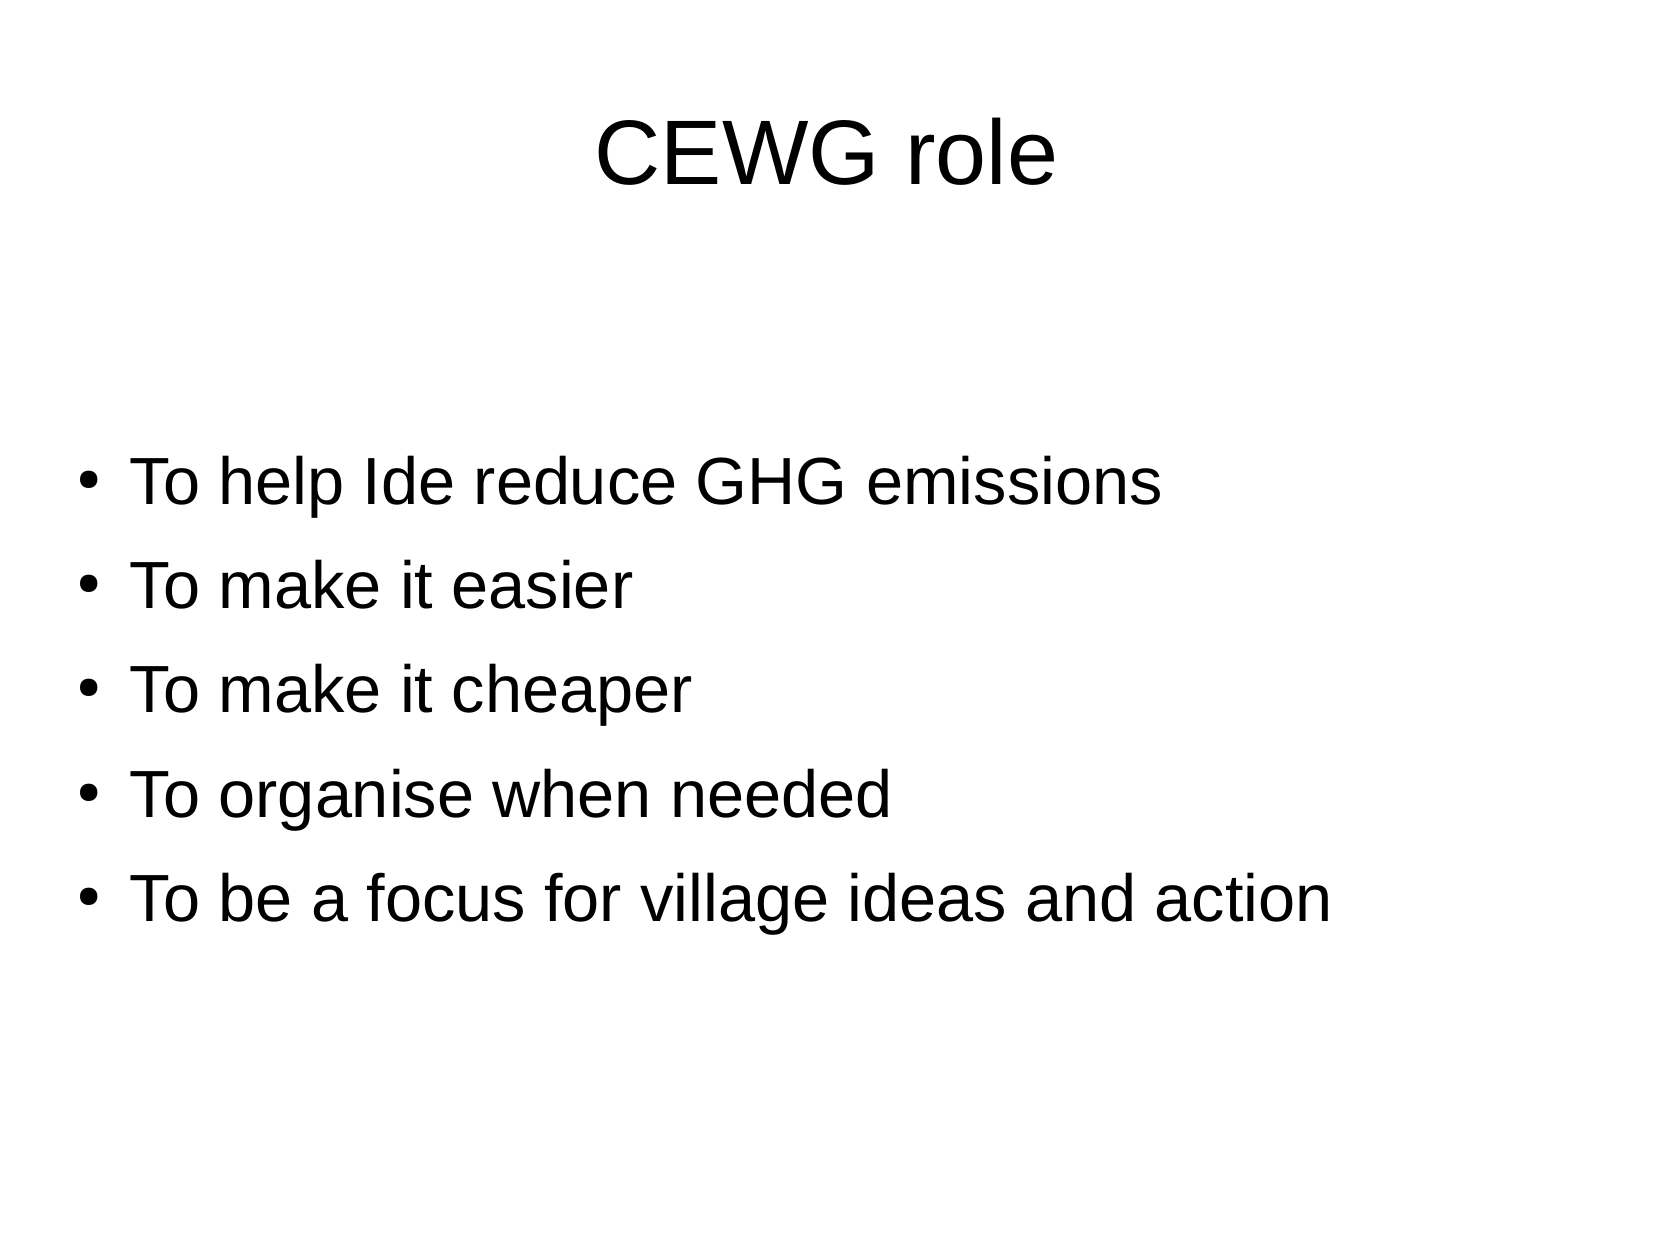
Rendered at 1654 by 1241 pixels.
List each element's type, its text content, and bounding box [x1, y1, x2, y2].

list To help Ide reduce GHG emissions To make it easier To make it cheaper To organise when needed To be a focus for village ideas and action [59, 443, 1548, 1205]
title CEWG role [82, 49, 1571, 257]
